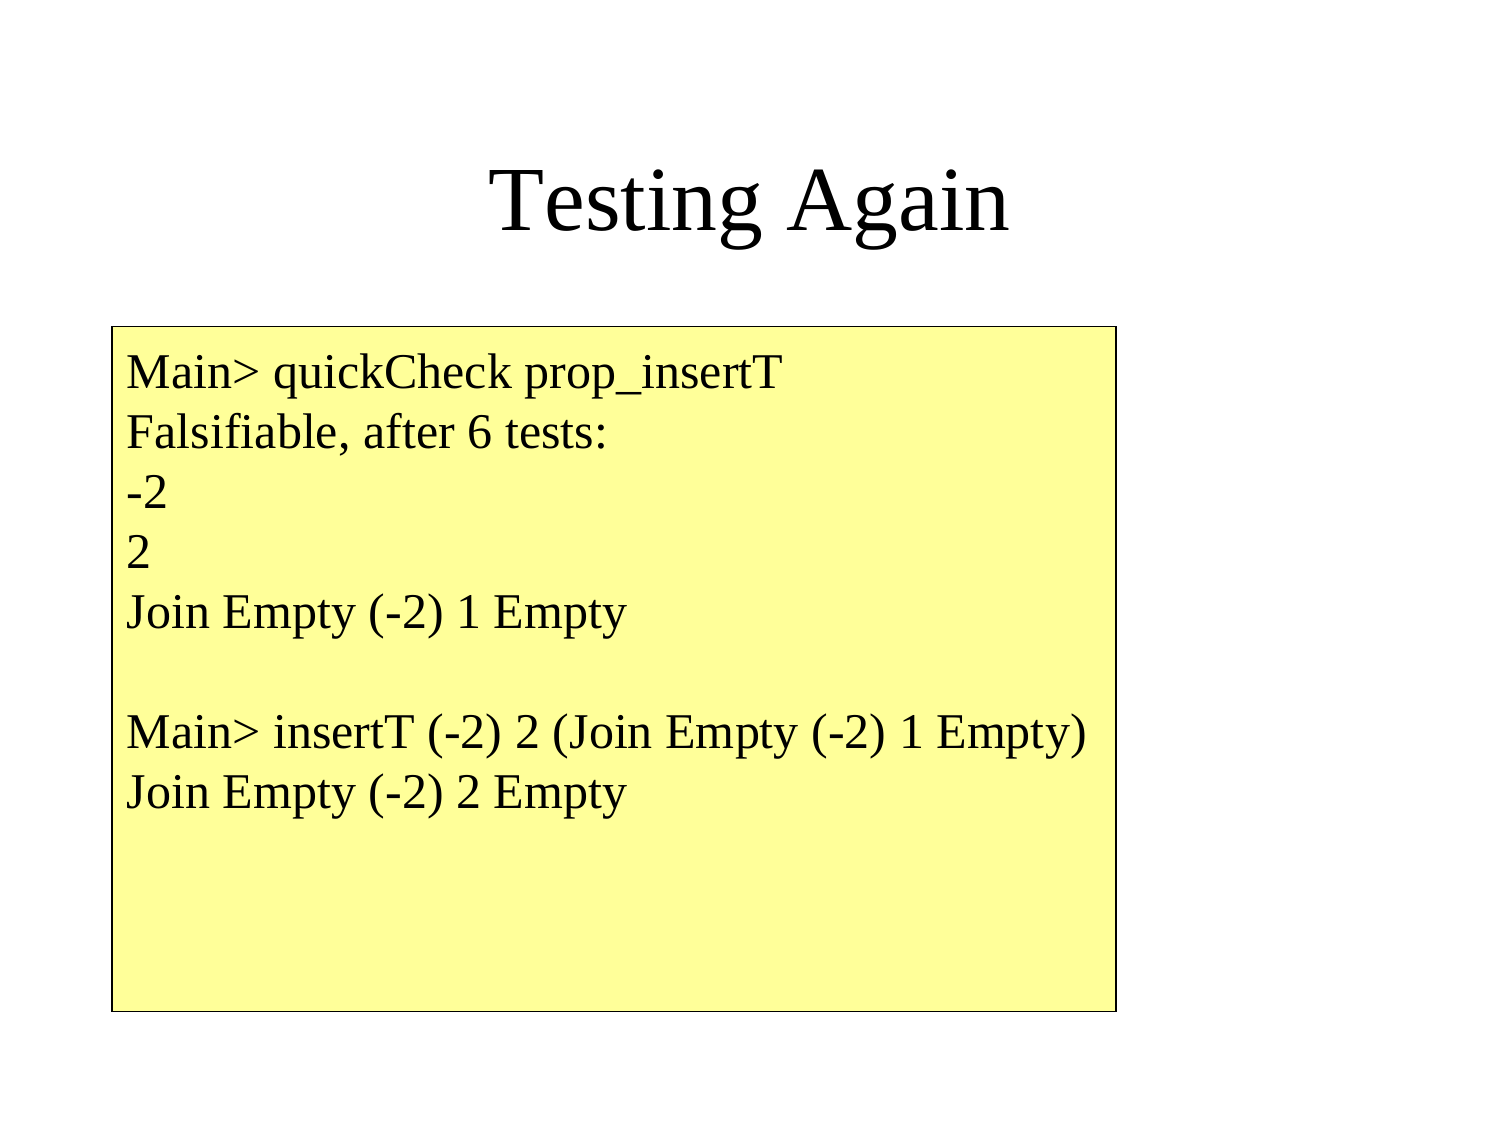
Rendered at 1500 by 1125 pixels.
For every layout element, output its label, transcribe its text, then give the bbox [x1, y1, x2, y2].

title Testing Again [112, 99, 1388, 288]
text_box Main> quickCheck prop_insertT Falsifiable, after 6 tests: -2 2 Join Empty (-2) 1 Empty Main> insertT (-2) 2 (Join Empty (-2) 1 Empty) Join Empty (-2) 2 Empty [112, 326, 1117, 1012]
